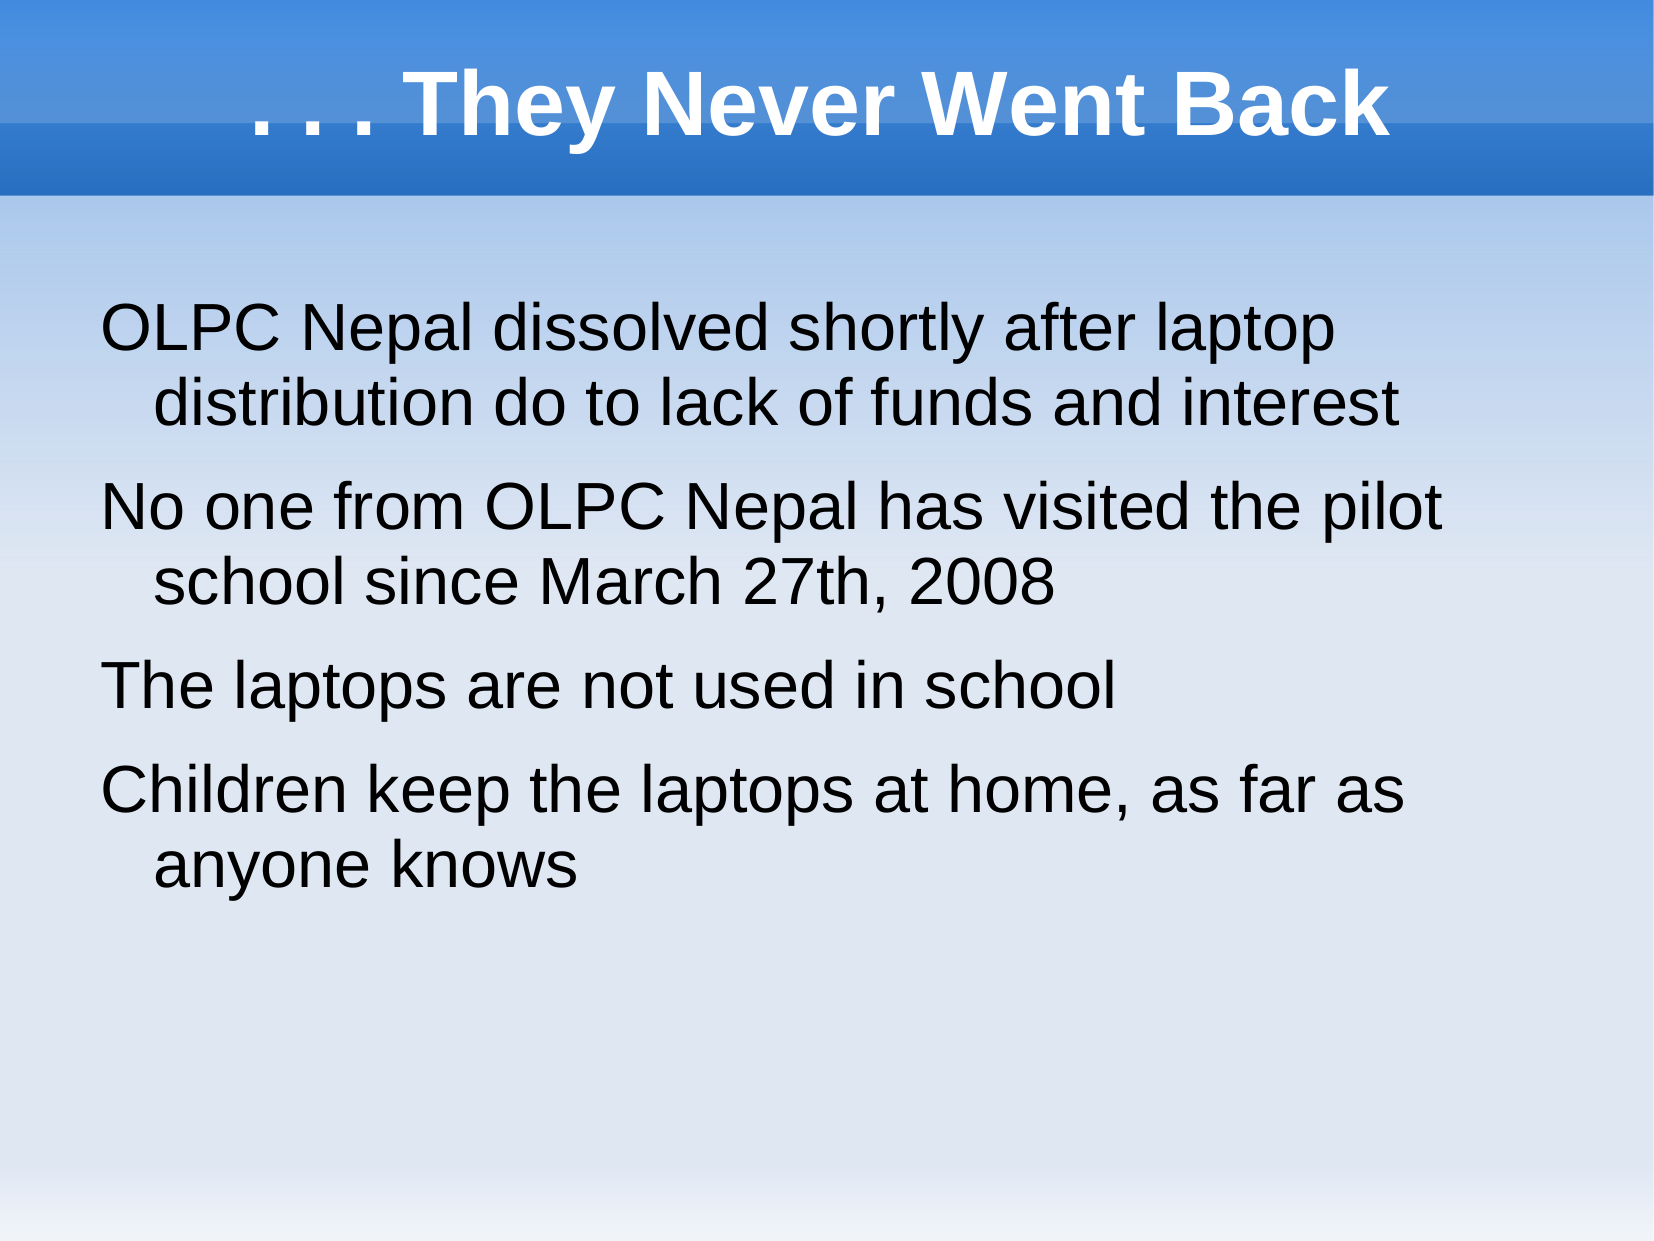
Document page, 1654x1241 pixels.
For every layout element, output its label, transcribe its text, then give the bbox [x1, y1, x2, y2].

picture [0, 0, 1654, 1241]
list OLPC Nepal dissolved shortly after laptop distribution do to lack of funds and interest No one from OLPC Nepal has visited the pilot school since March 27th, 2008 The laptops are not used in school Children keep the laptops at home, as far as anyone knows [82, 290, 1571, 1094]
title . . . They Never Went Back [76, 7, 1565, 200]
